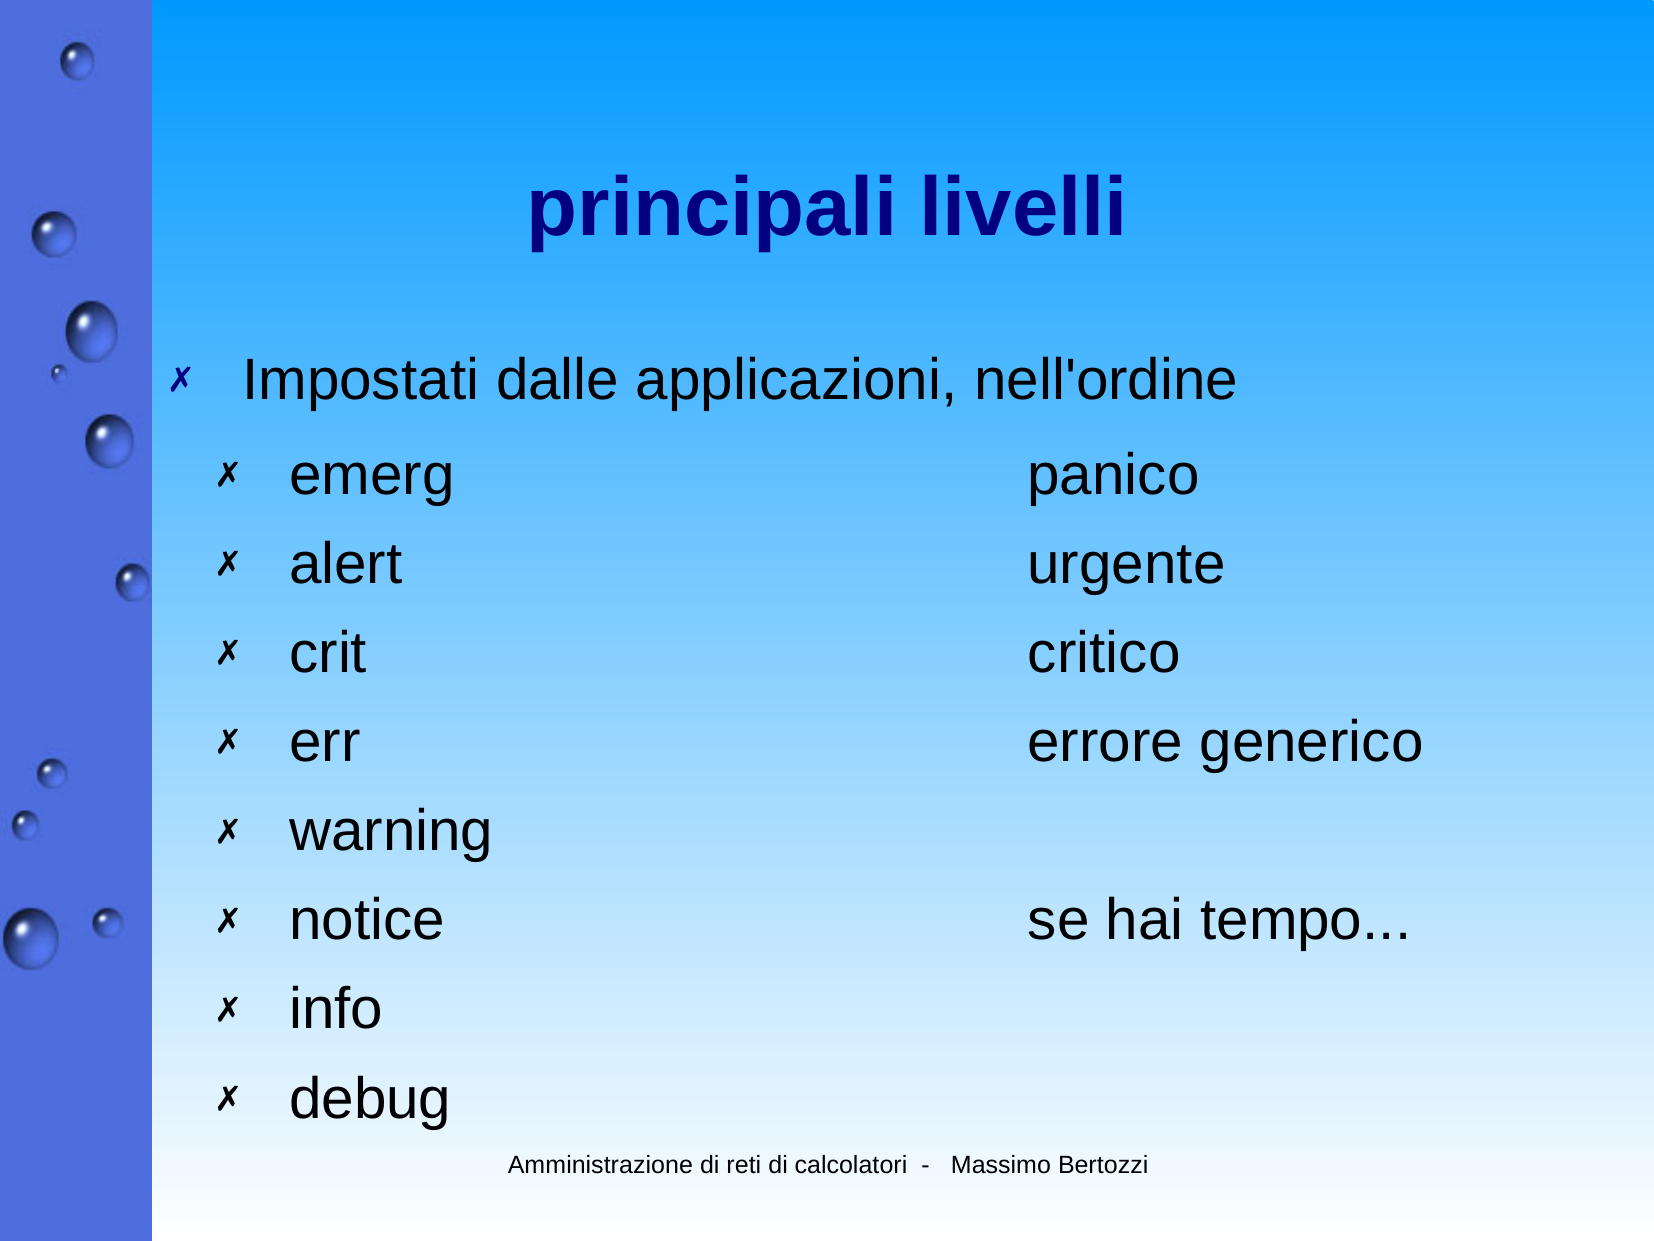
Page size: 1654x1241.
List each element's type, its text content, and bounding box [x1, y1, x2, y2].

picture [0, 0, 152, 1241]
list Impostati dalle applicazioni, nell'ordine emerg panico alert urgente crit critico err errore generico warning notice se hai tempo... info debug [159, 346, 1572, 1131]
title principali livelli [121, 102, 1534, 311]
